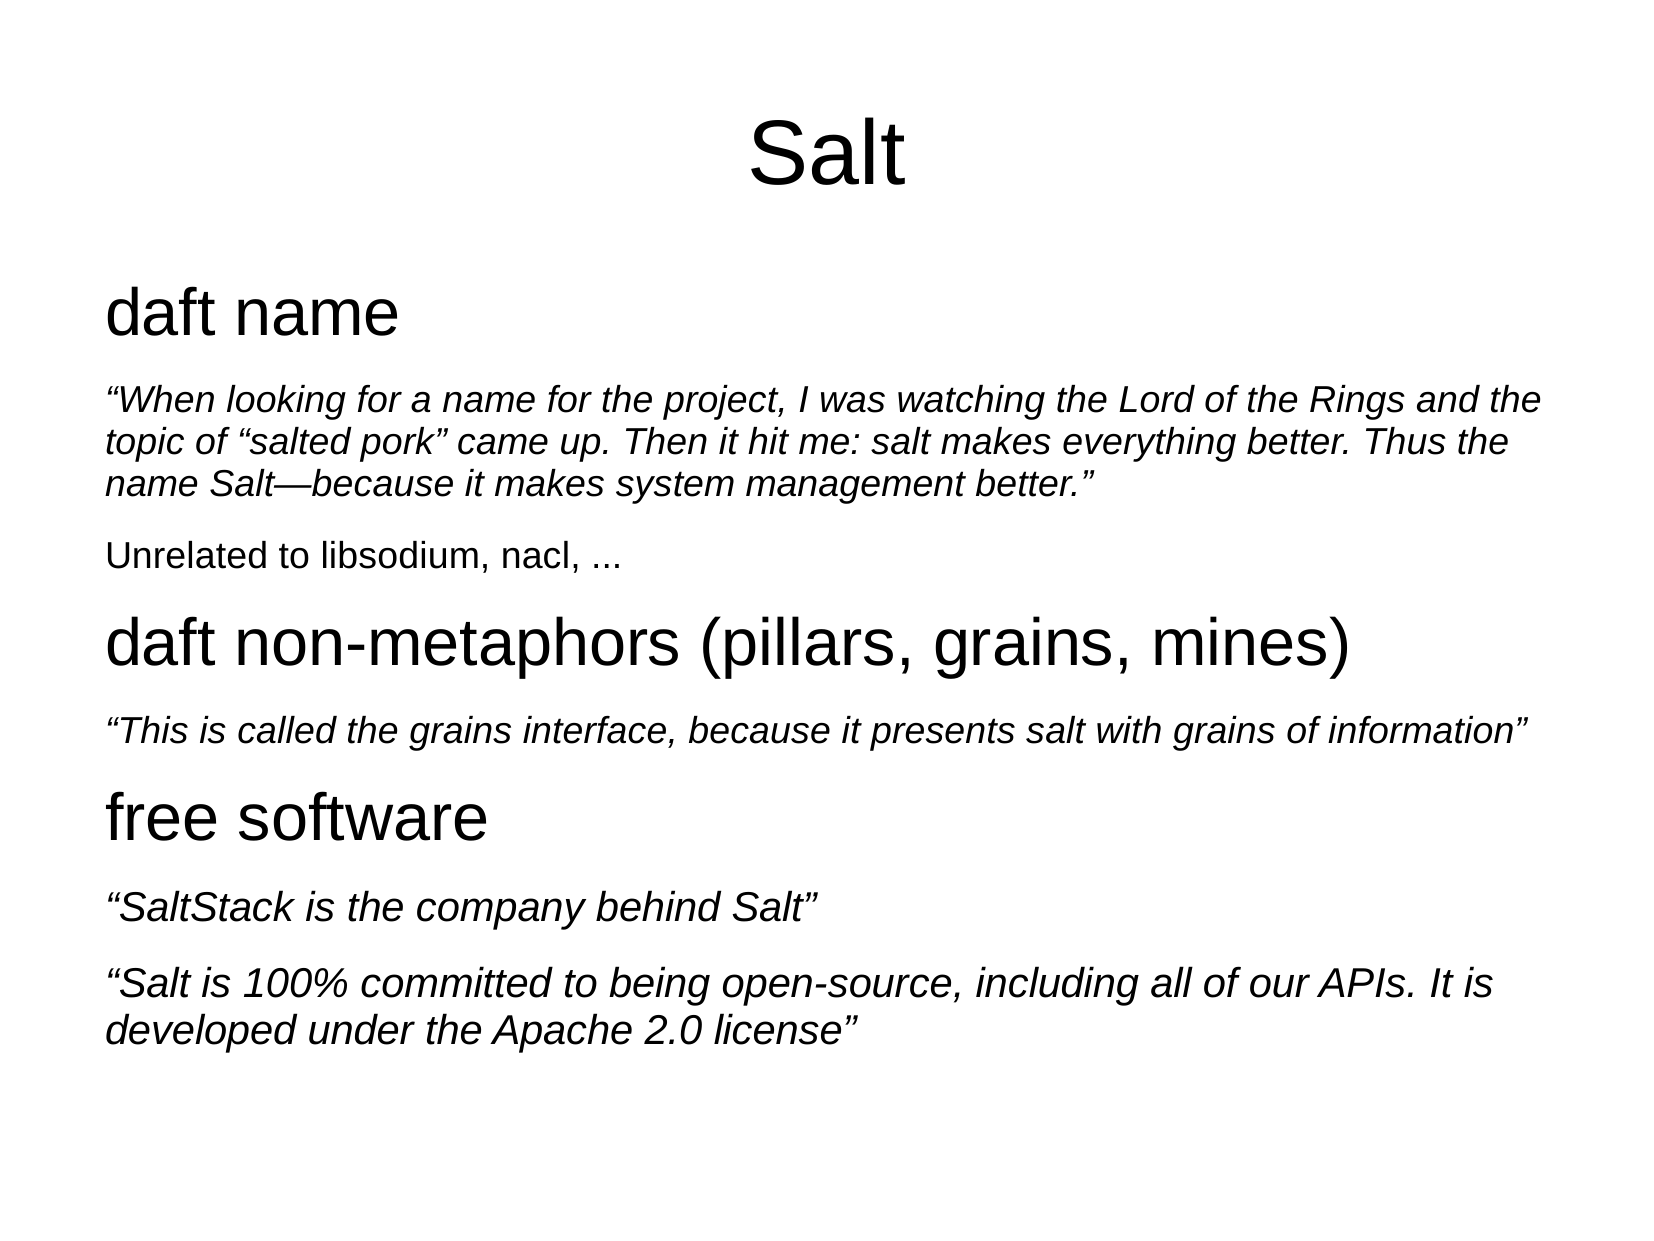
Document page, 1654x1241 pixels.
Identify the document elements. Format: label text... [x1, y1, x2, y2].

list daft name “When looking for a name for the project, I was watching the Lord of the Rings and the topic of “salted pork” came up. Then it hit me: salt makes everything better. Thus the name Salt—because it makes system management better.” Unrelated to libsodium, nacl, ... daft non-metaphors (pillars, grains, mines) “This is called the grains interface, because it presents salt with grains of information” free software “SaltStack is the company behind Salt” “Salt is 100% committed to being open-source, including all of our APIs. It is developed under the Apache 2.0 license” [105, 275, 1561, 1126]
title Salt [82, 49, 1571, 257]
